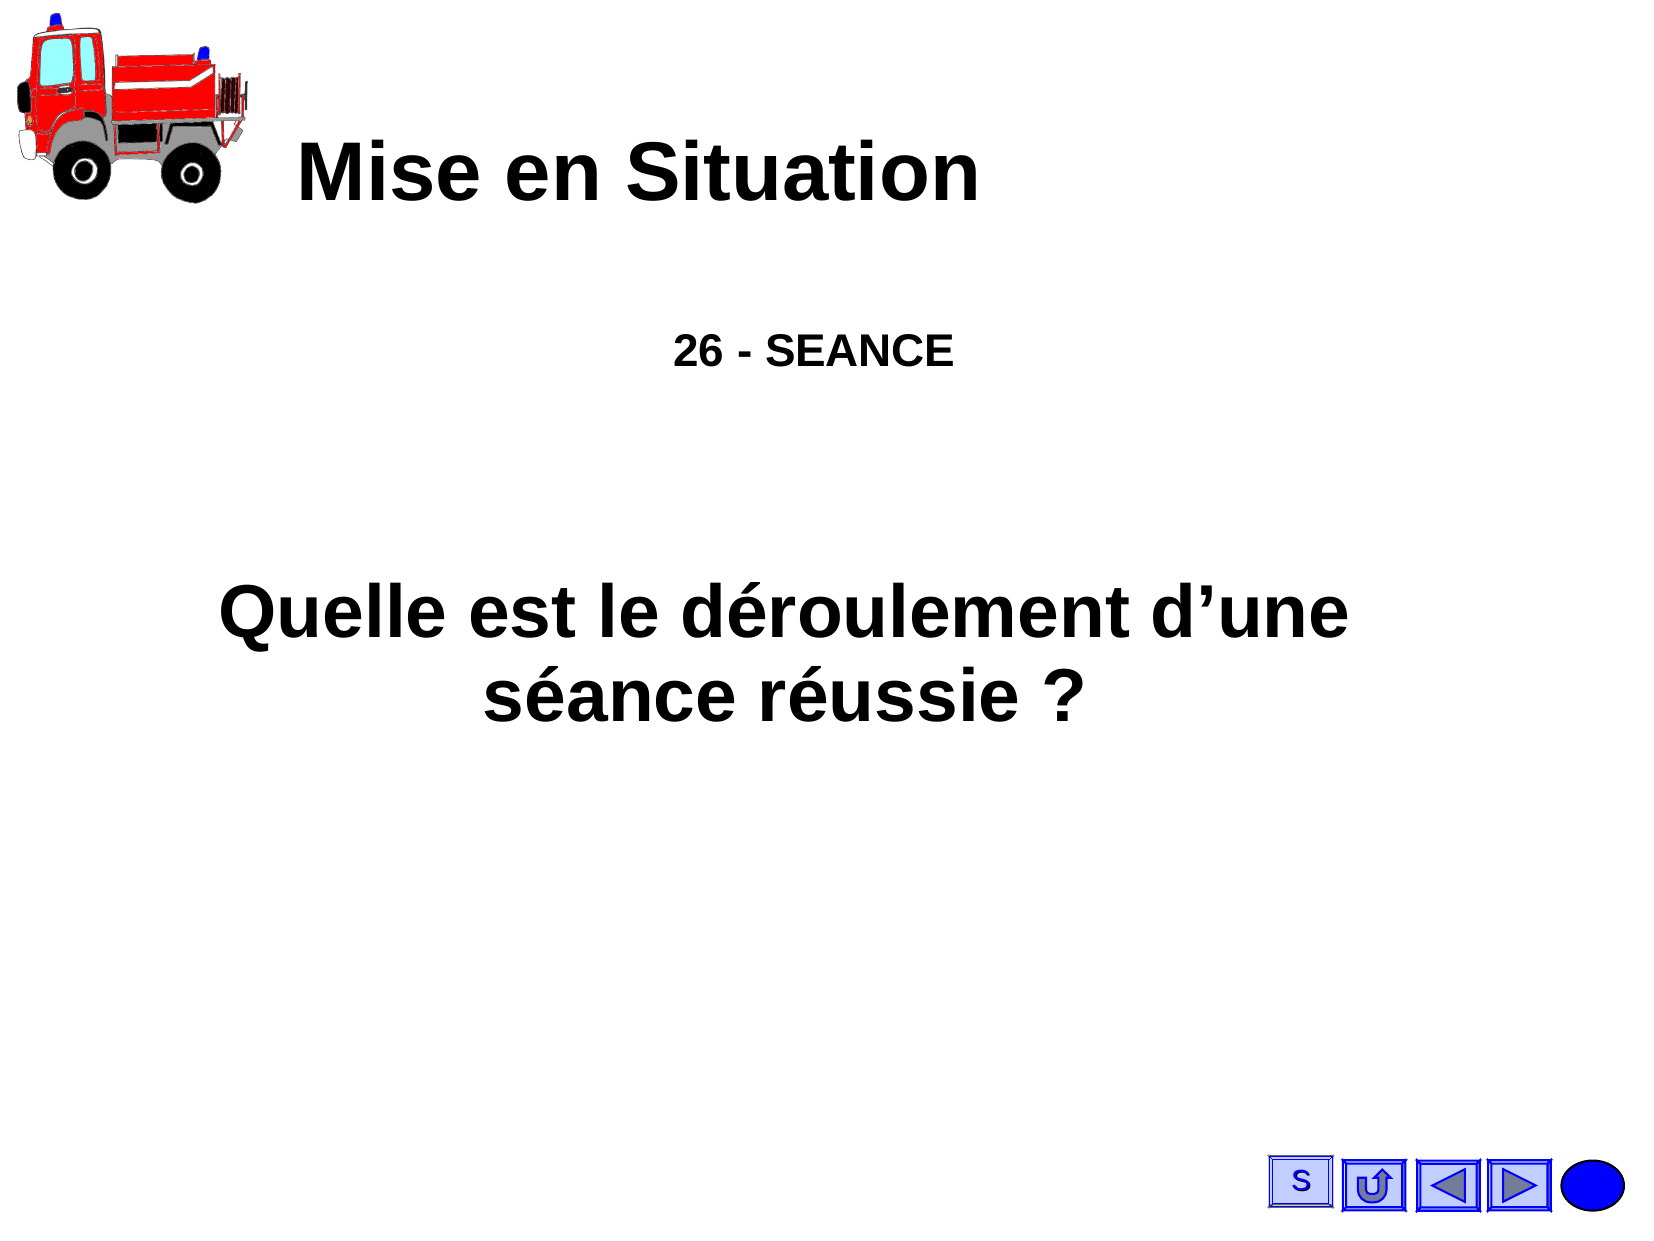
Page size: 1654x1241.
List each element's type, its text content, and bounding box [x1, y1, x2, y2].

text_box [1561, 1160, 1625, 1211]
picture [8, 8, 257, 216]
list Quelle est le déroulement d’une séance réussie ? [147, 562, 1423, 1004]
text_box Mise en Situation [281, 118, 1020, 227]
text_box 26 - SEANCE [673, 324, 1536, 430]
